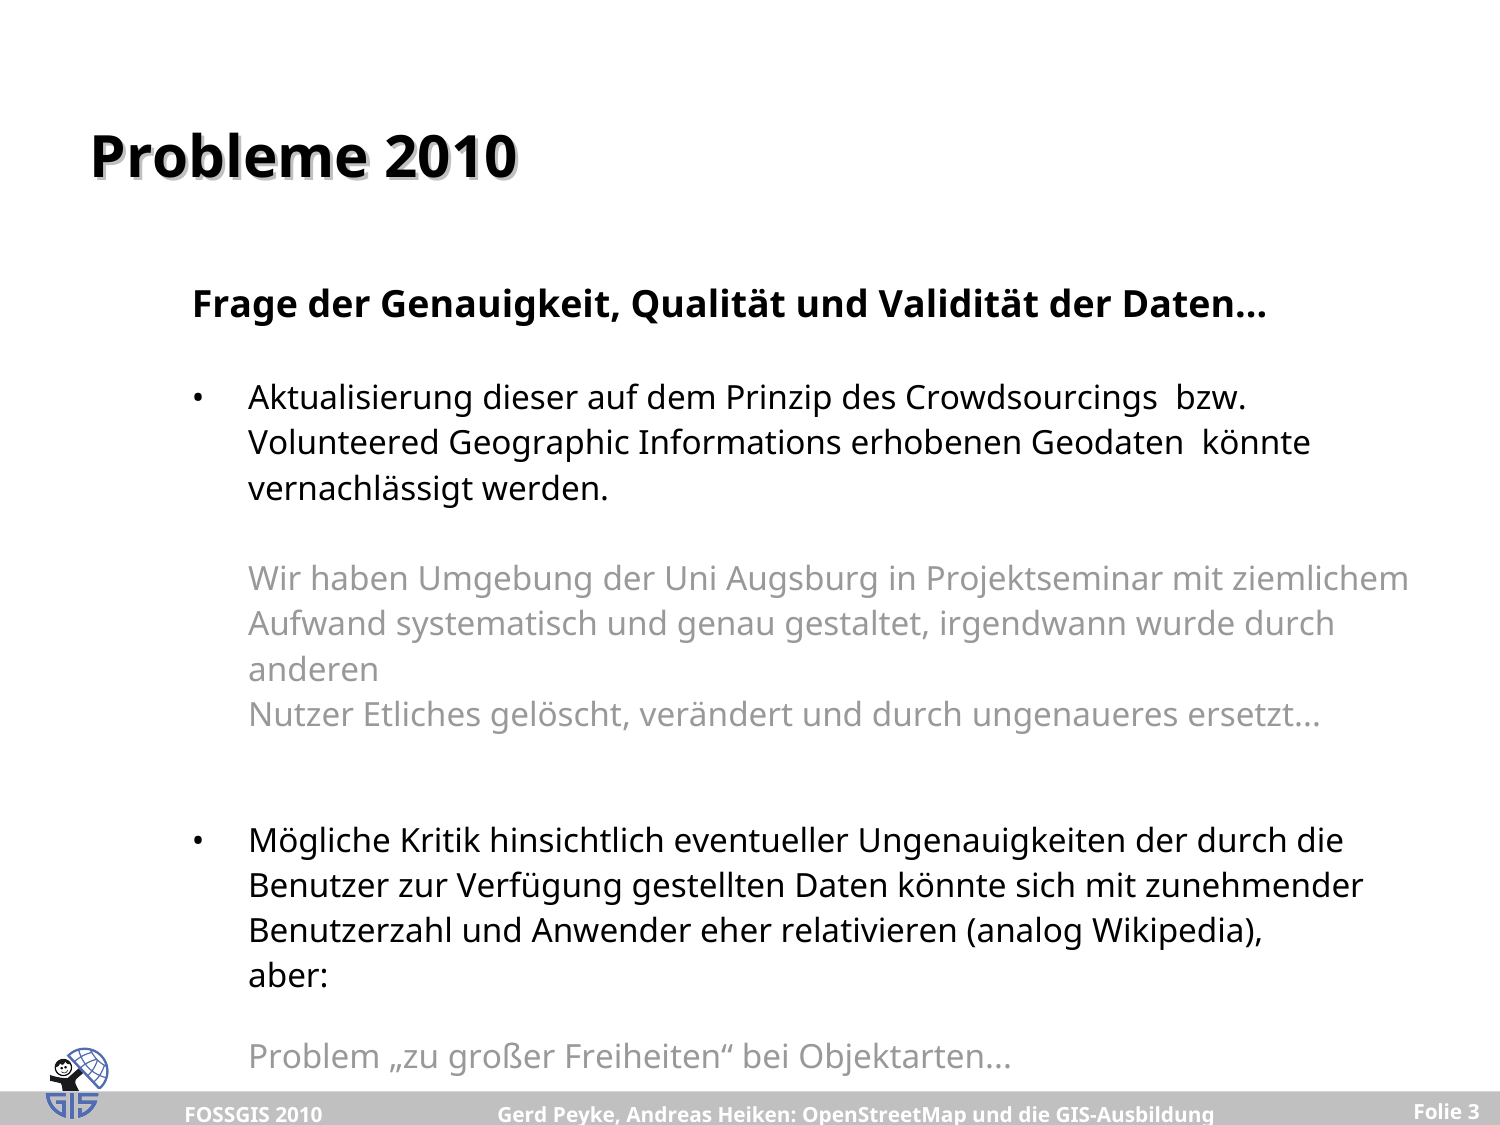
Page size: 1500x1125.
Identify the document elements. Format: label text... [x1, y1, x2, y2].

title Probleme 2010 [74, 102, 1329, 207]
picture [44, 1047, 110, 1120]
list Frage der Genauigkeit, Qualität und Validität der Daten... Aktualisierung dieser auf dem Prinzip des Crowdsourcings bzw. Volunteered Geographic Informations erhobenen Geodaten könnte vernachlässigt werden. Wir haben Umgebung der Uni Augsburg in Projektseminar mit ziemlichem Aufwand systematisch und genau gestaltet, irgendwann wurde durch anderen Nutzer Etliches gelöscht, verändert und durch ungenaueres ersetzt... Mögliche Kritik hinsichtlich eventueller Ungenauigkeiten der durch die Benutzer zur Verfügung gestellten Daten könnte sich mit zunehmender Benutzerzahl und Anwender eher relativieren (analog Wikipedia), aber: Problem „zu großer Freiheiten“ bei Objektarten... [177, 206, 1432, 1053]
